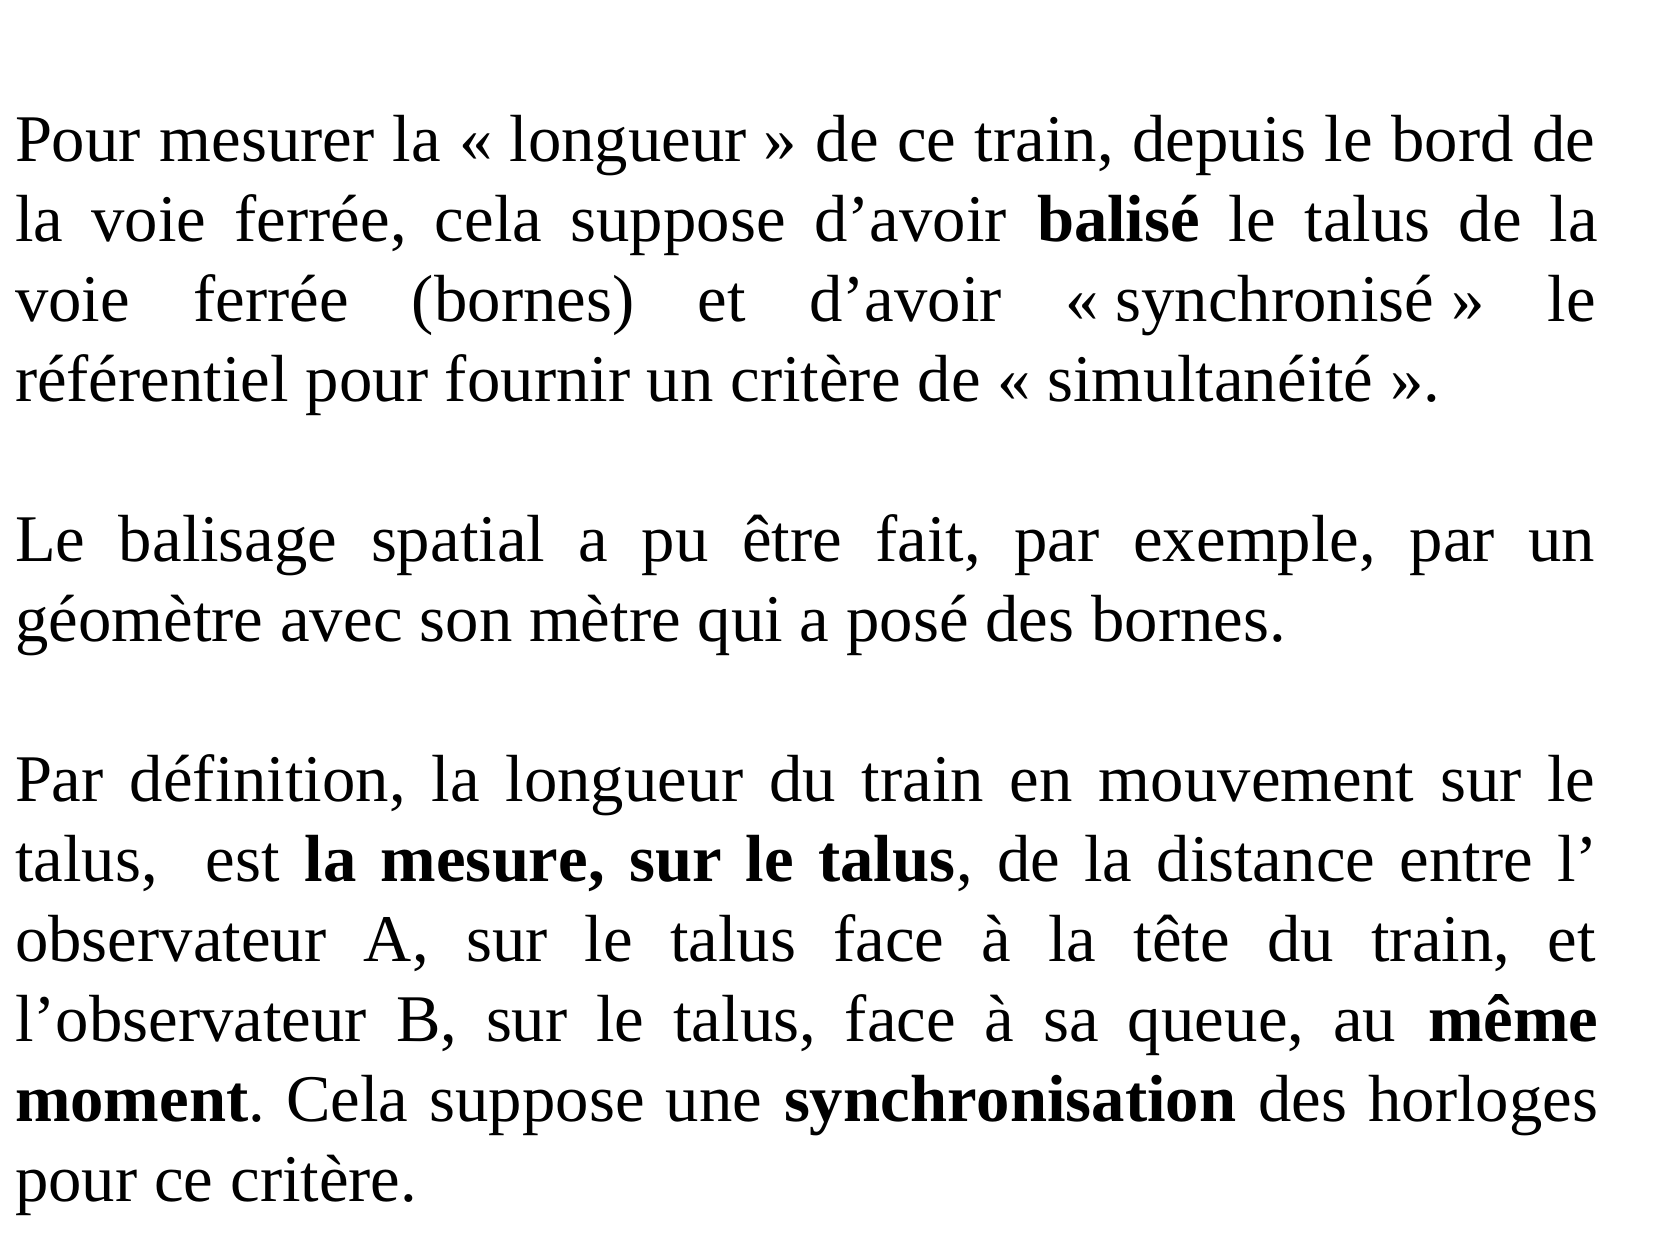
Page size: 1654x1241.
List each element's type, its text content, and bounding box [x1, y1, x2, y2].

text_box Pour mesurer la « longueur » de ce train, depuis le bord de la voie ferrée, cela suppose d’avoir balisé le talus de la voie ferrée (bornes) et d’avoir « synchronisé » le référentiel pour fournir un critère de « simultanéité ». Le balisage spatial a pu être fait, par exemple, par un géomètre avec son mètre qui a posé des bornes. Par définition, la longueur du train en mouvement sur le talus, est la mesure, sur le talus, de la distance entre l’ observateur A, sur le talus face à la tête du train, et l’observateur B, sur le talus, face à sa queue, au même moment. Cela suppose une synchronisation des horloges pour ce critère. [0, 87, 1621, 1234]
